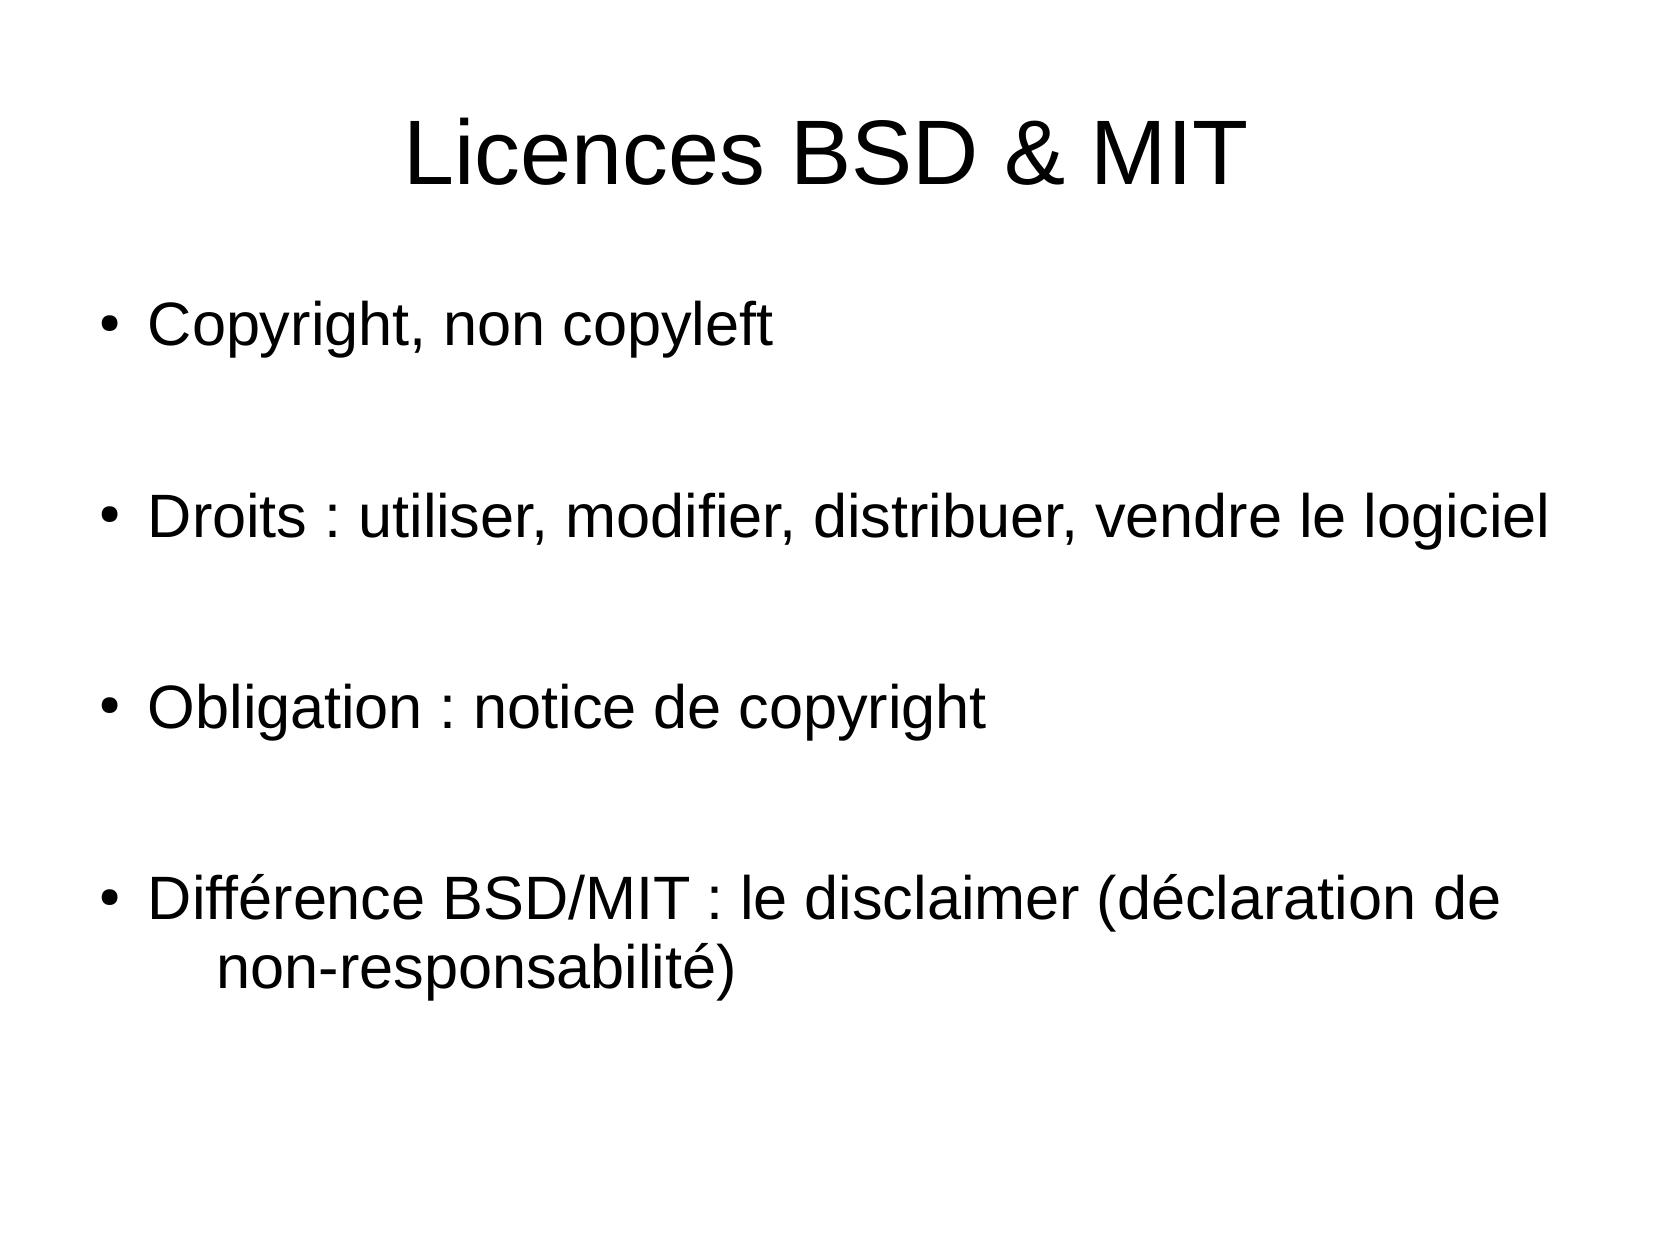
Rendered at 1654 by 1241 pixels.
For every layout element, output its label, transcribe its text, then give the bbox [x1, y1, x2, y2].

title Licences BSD & MIT [82, 49, 1571, 257]
list Copyright, non copyleft Droits : utiliser, modifier, distribuer, vendre le logiciel Obligation : notice de copyright Différence BSD/MIT : le disclaimer (déclaration de non-responsabilité) [82, 290, 1571, 1010]
